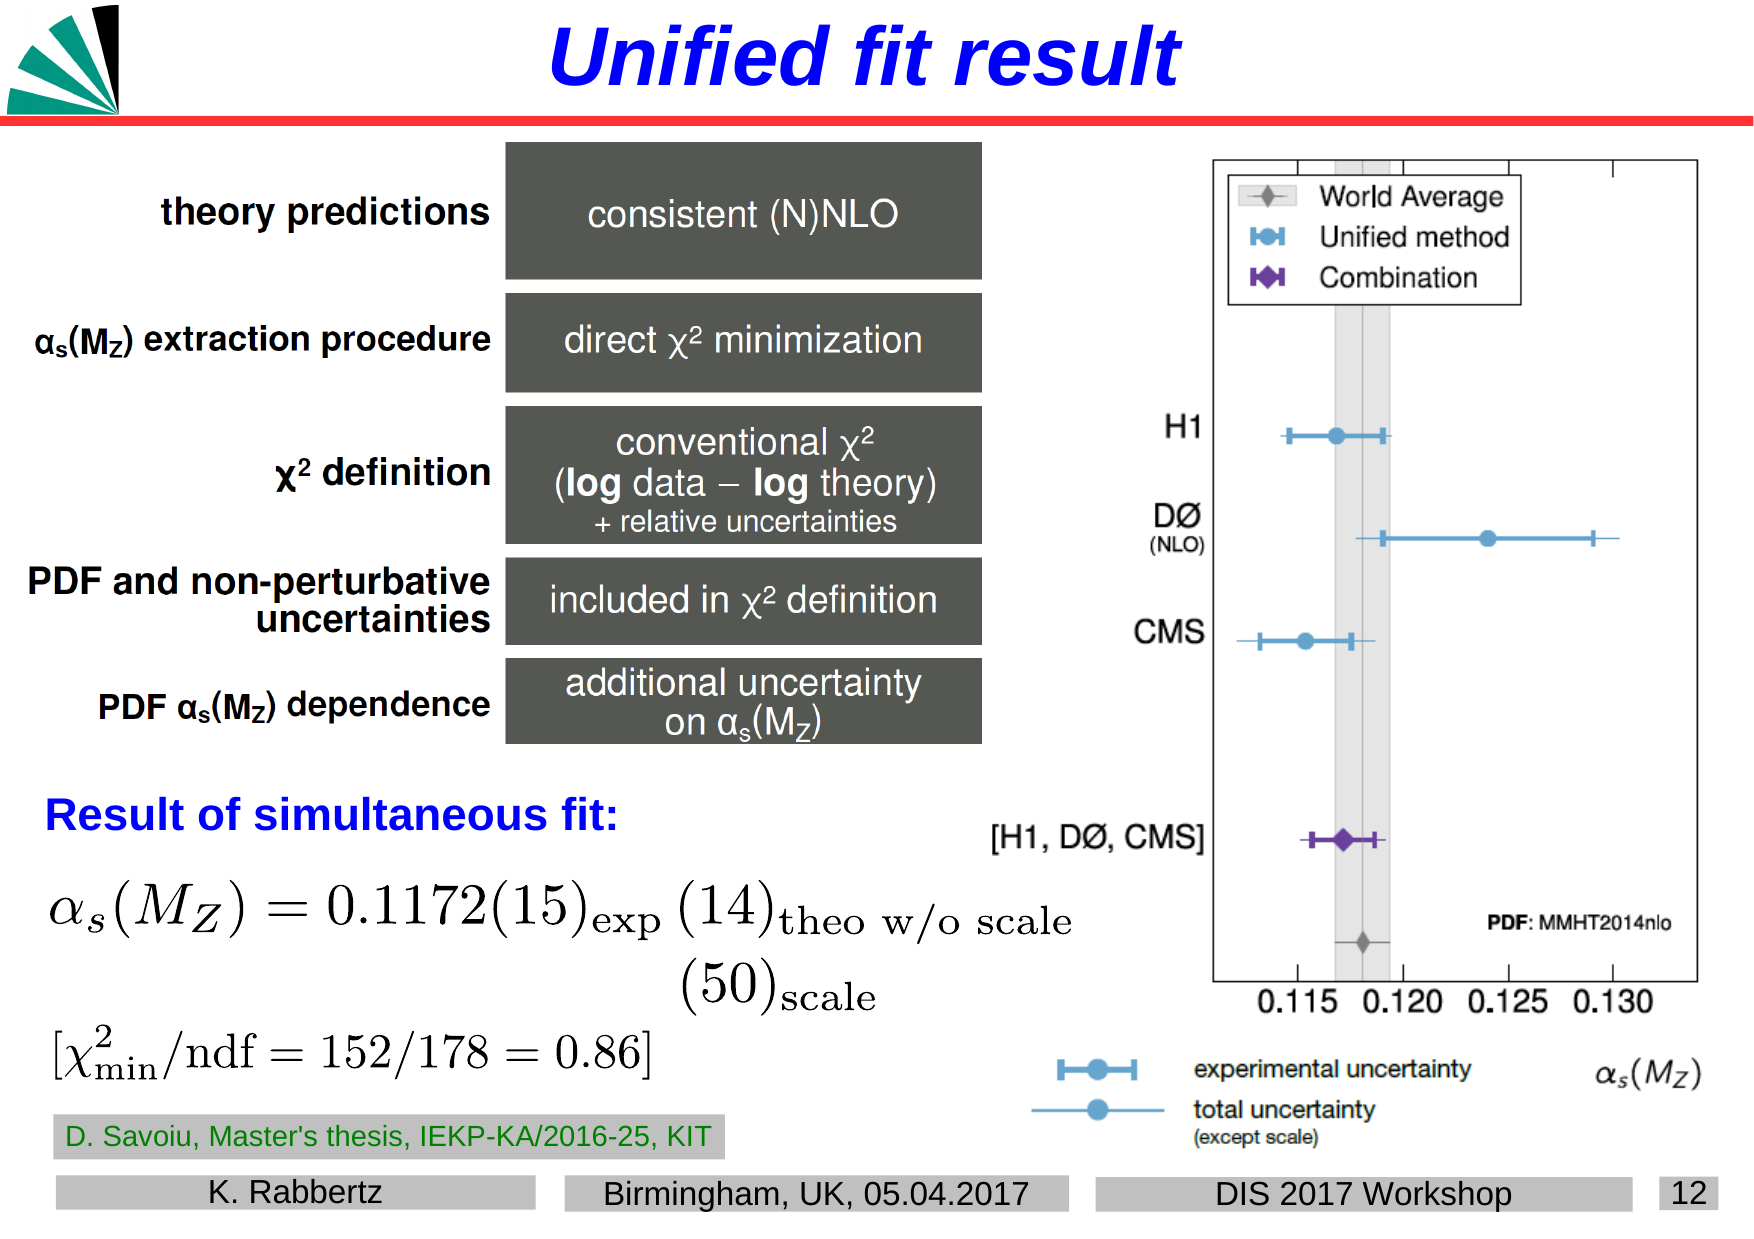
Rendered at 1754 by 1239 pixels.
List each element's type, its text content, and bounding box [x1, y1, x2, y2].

text_box [676, 957, 877, 1016]
picture [29, 142, 1718, 1156]
picture [7, 5, 119, 116]
text_box [47, 879, 1073, 945]
text_box D. Savoiu, Master's thesis, IEKP-KA/2016-25, KIT [53, 1114, 725, 1160]
list Result of simultaneous fit: [44, 788, 995, 856]
title Unified fit result [123, 0, 1606, 114]
text_box [49, 1024, 655, 1080]
